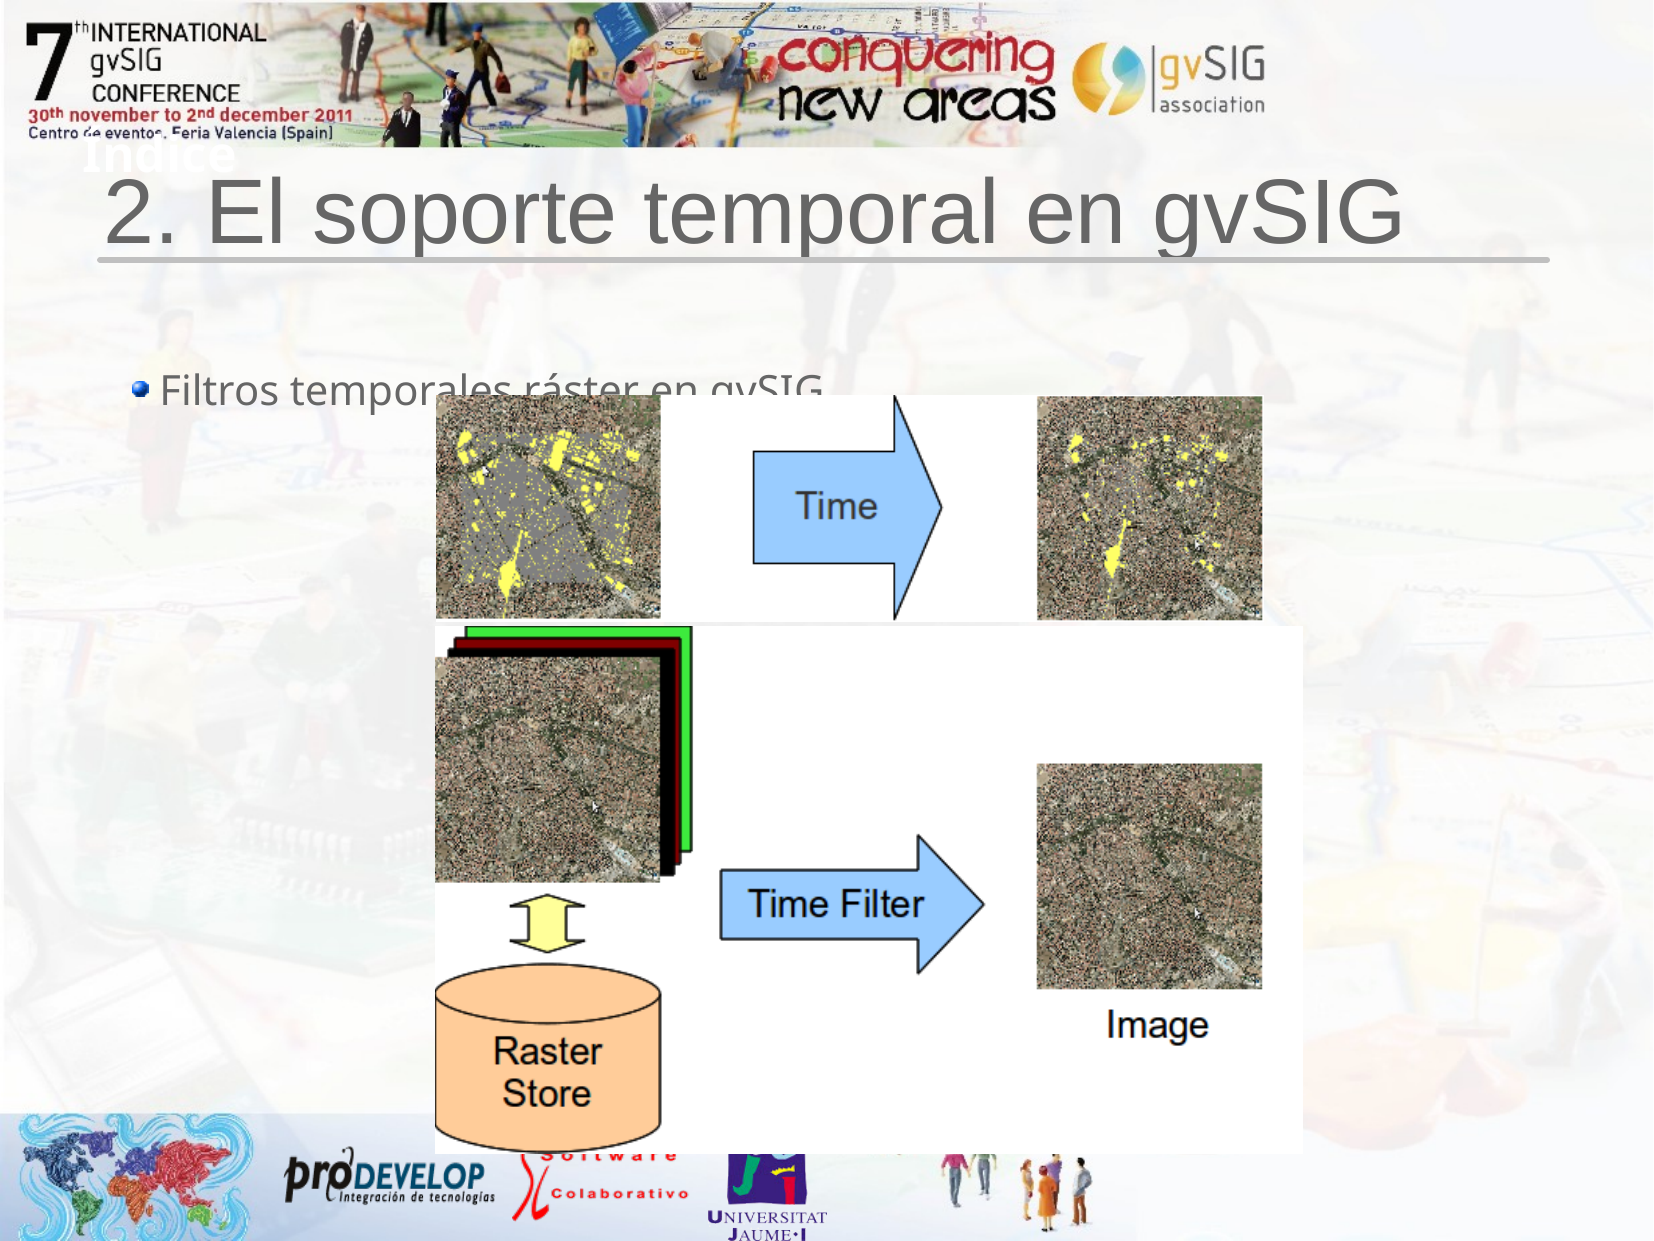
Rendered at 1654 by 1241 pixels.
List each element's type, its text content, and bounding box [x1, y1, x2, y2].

picture [0, 0, 1654, 1241]
text_box 2. El soporte temporal en gvSIG [88, 153, 1424, 271]
title Índice [82, 49, 1571, 257]
text_box Filtros temporales ráster en gvSIG [118, 324, 1477, 389]
